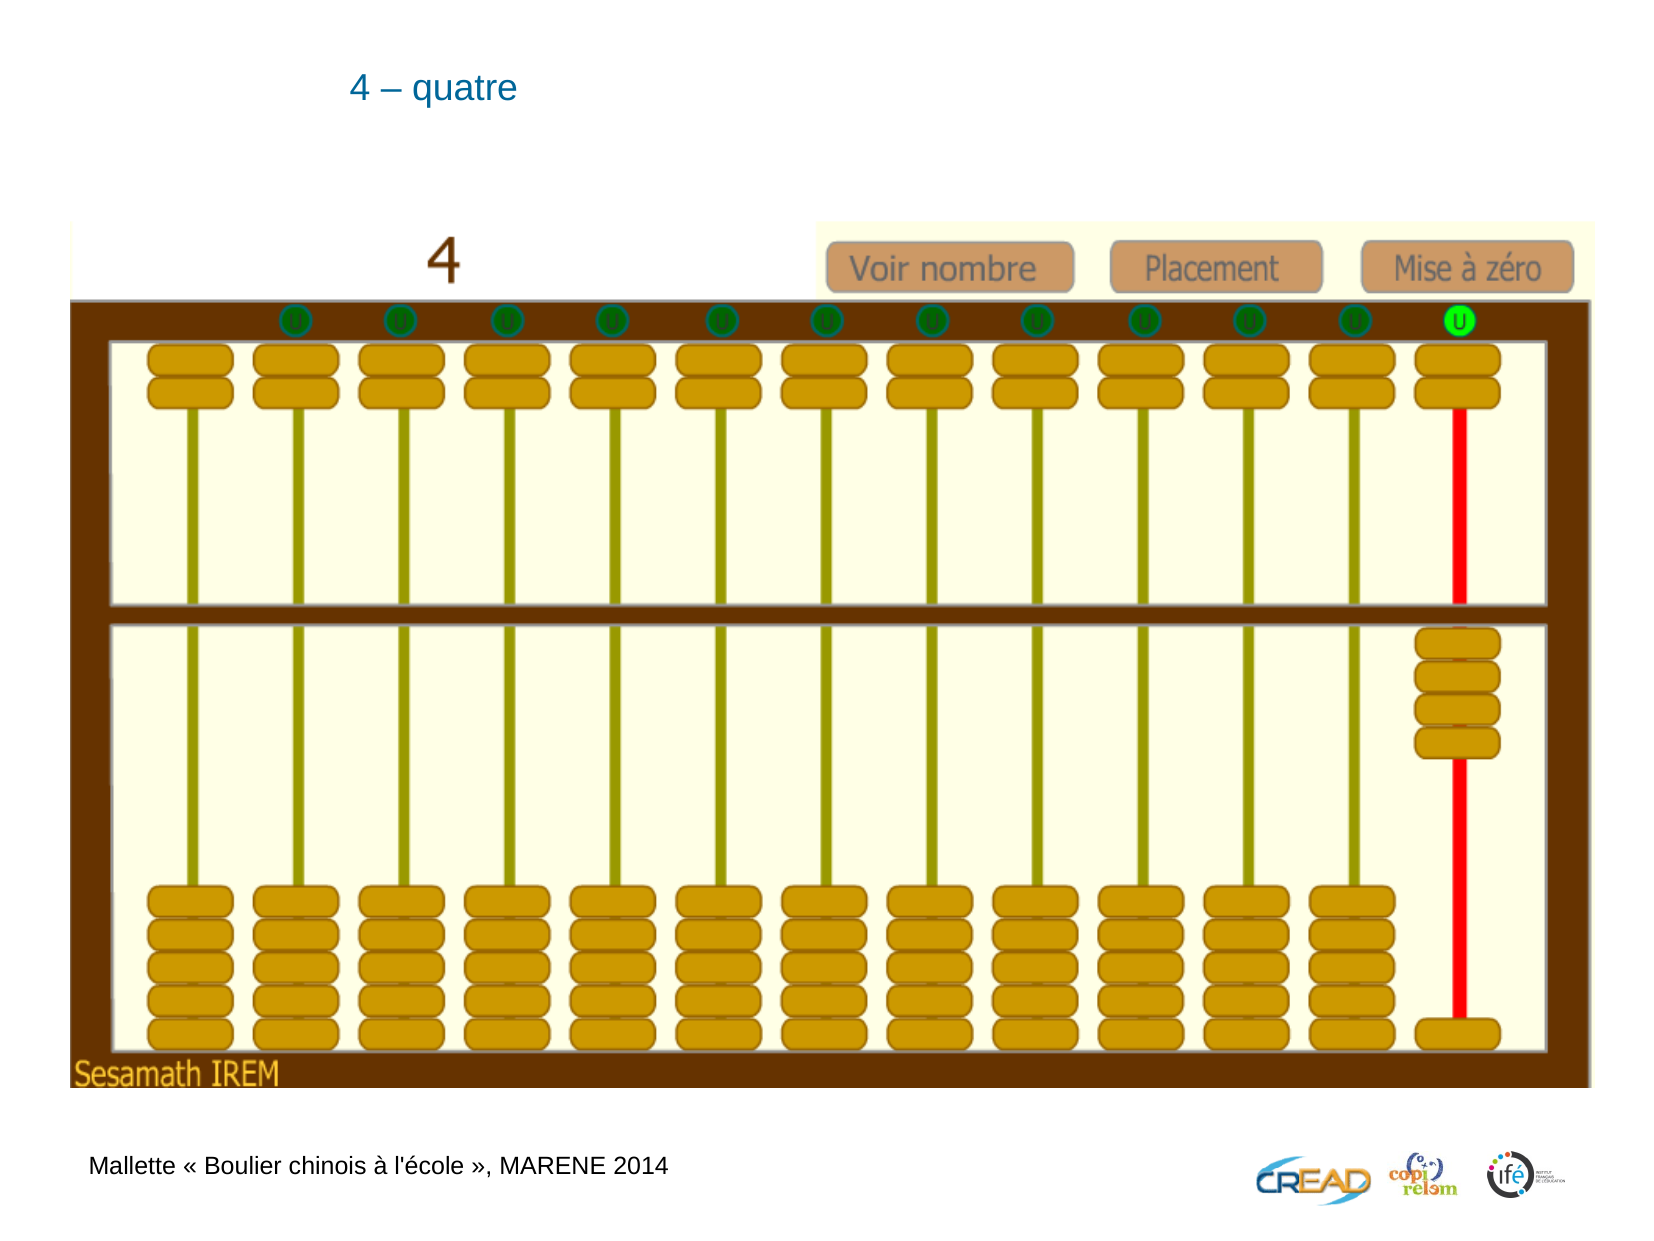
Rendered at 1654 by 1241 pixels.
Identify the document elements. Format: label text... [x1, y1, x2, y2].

picture [1487, 1151, 1565, 1198]
picture [1387, 1151, 1461, 1197]
picture [70, 220, 1595, 1088]
picture [1251, 1151, 1377, 1211]
text_box 4 – quatre [334, 59, 709, 116]
